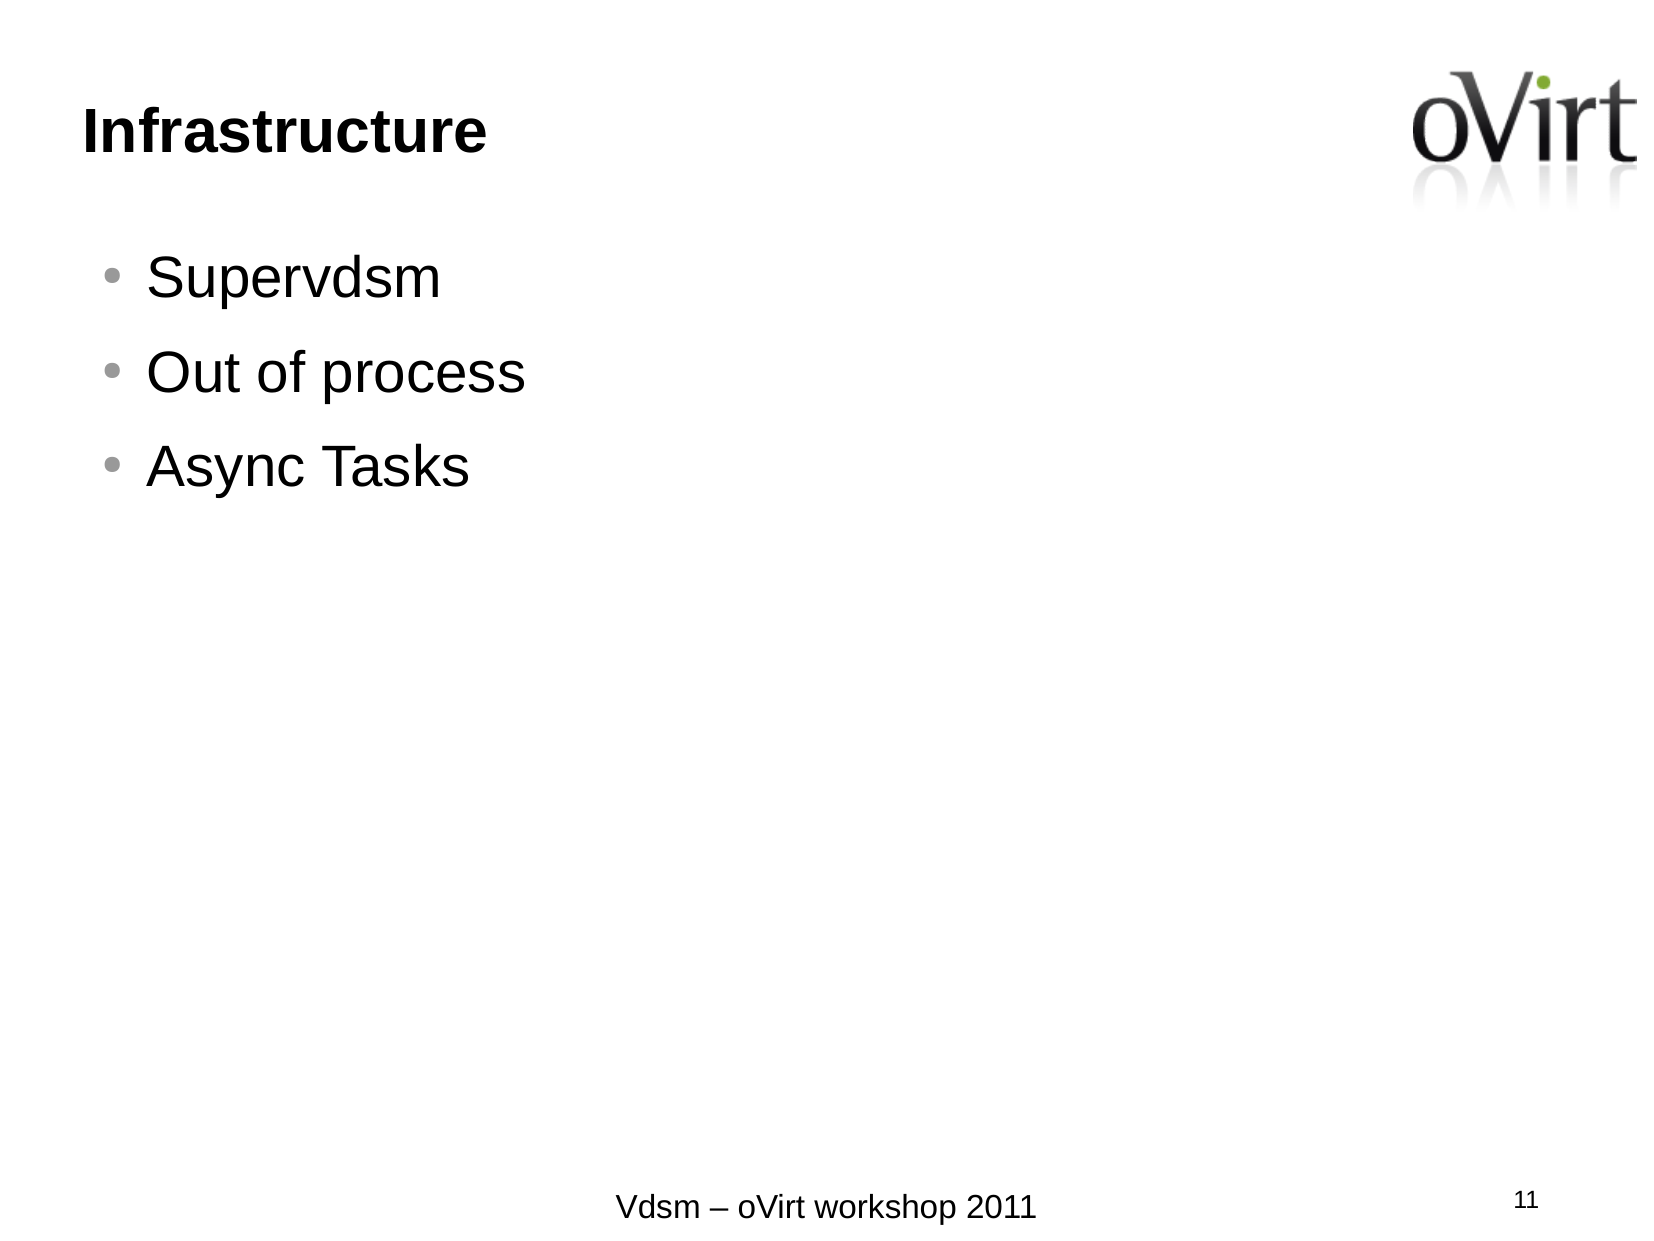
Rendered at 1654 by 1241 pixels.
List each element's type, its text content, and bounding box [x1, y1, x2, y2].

title Infrastructure [82, 45, 1303, 218]
list Supervdsm Out of process Async Tasks [86, 244, 1576, 1024]
picture [1413, 63, 1637, 212]
